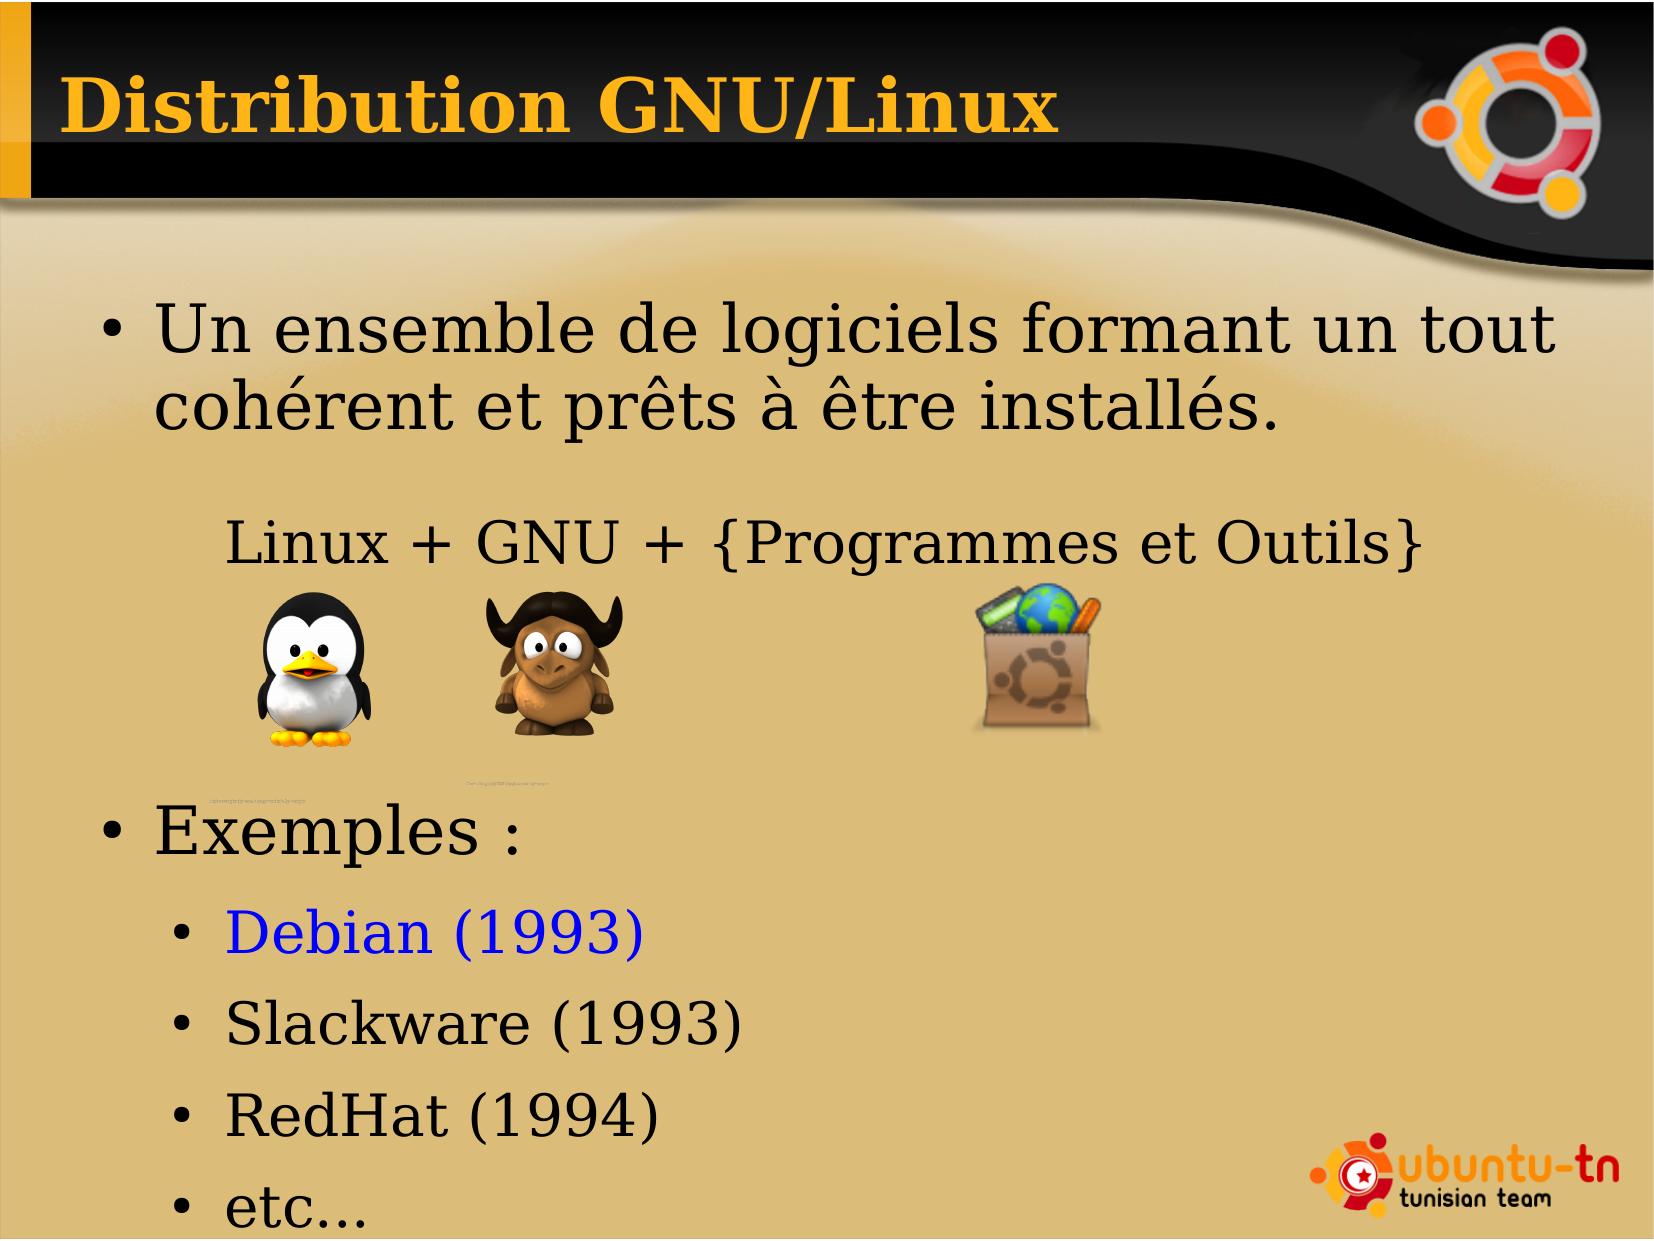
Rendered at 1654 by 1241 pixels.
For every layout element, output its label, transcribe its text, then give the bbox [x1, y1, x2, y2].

list Un ensemble de logiciels formant un tout cohérent et prêts à être installés. [82, 290, 1571, 473]
list Exemples : Debian (1993) Slackware (1993) RedHat (1994) etc... [82, 792, 1571, 1123]
picture [0, 0, 1654, 1241]
title Distribution GNU/Linux [59, 2, 1447, 210]
text_box Linux + GNU + {Programmes et Outils} [169, 501, 1484, 585]
